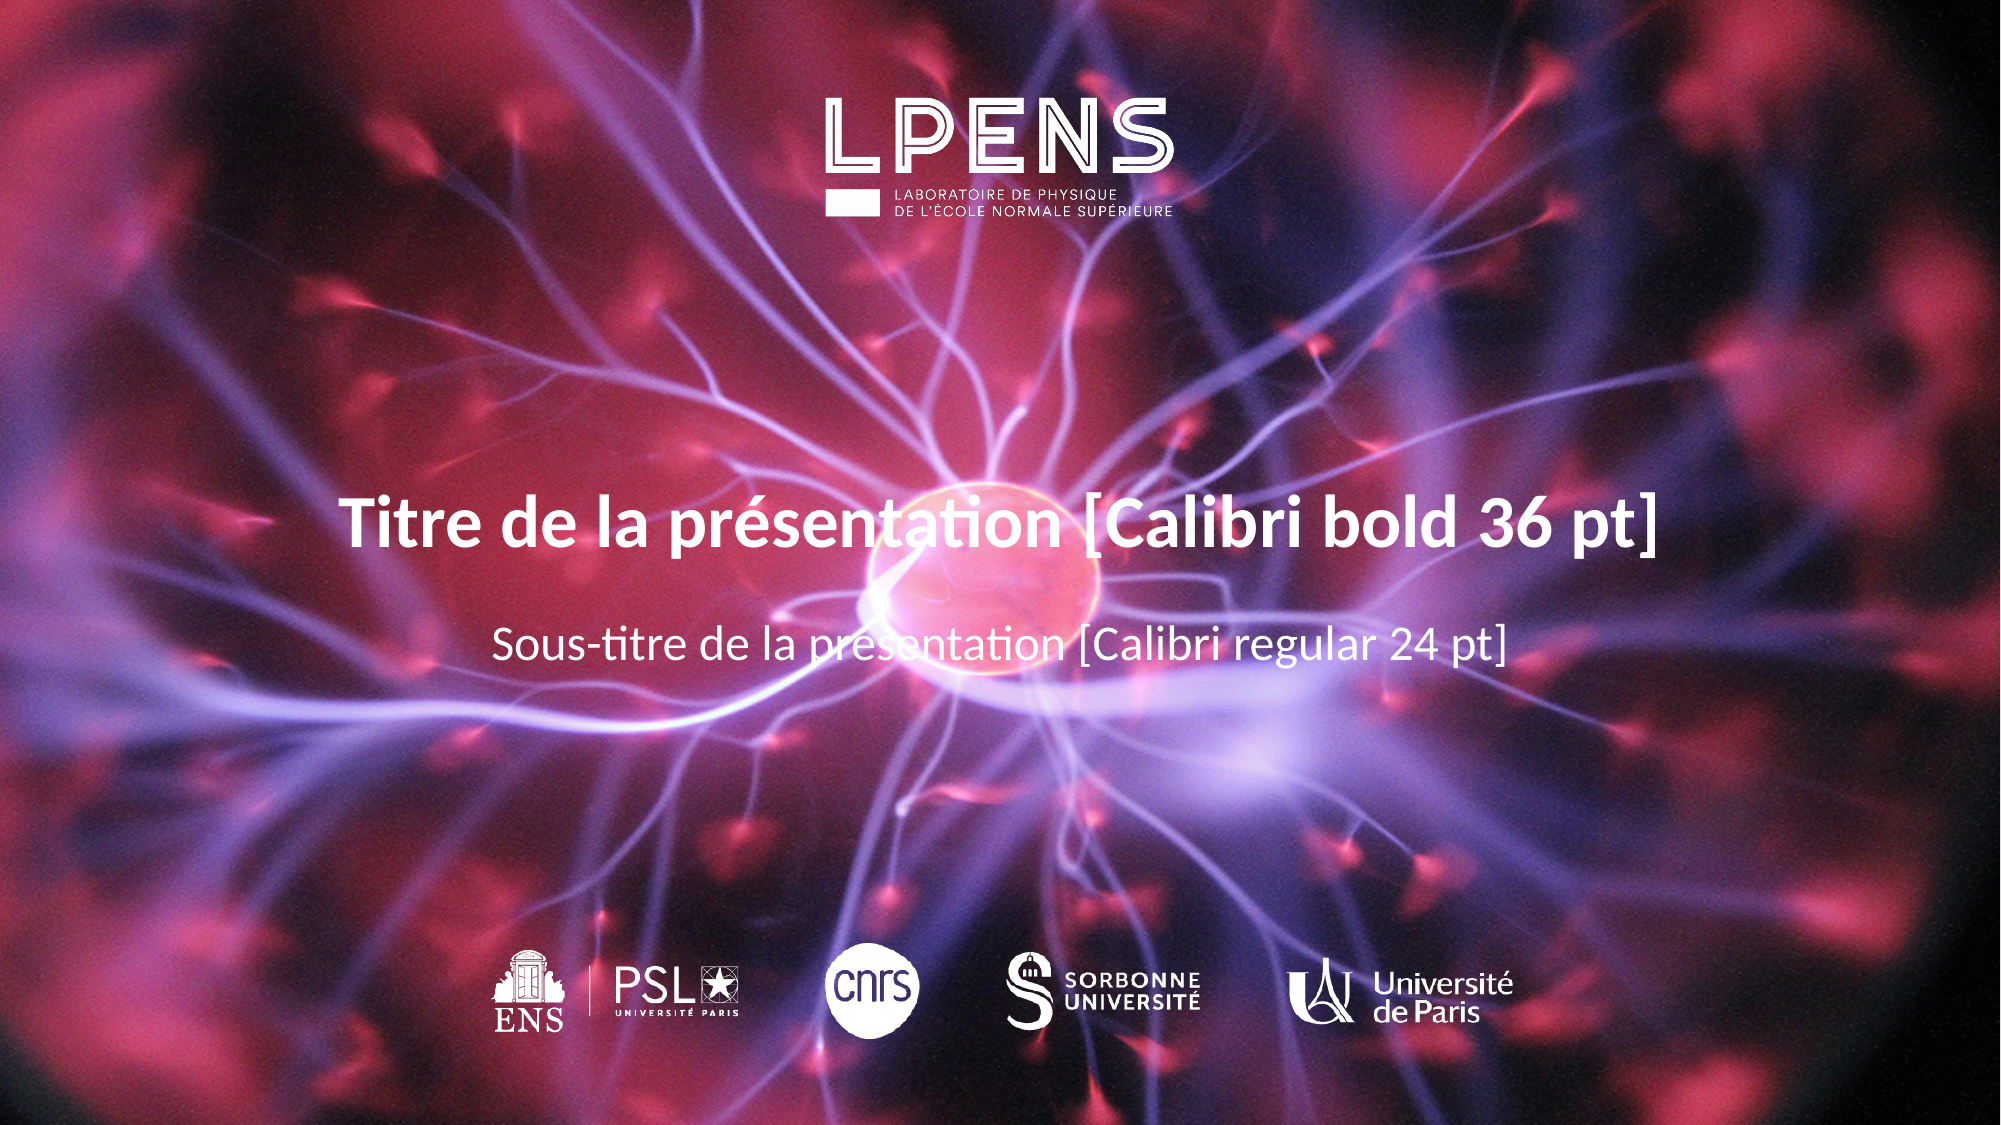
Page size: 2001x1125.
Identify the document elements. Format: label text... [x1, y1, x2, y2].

text_box Titre de la présentation [Calibri bold 36 pt] Sous-titre de la présentation [Calibri regular 24 pt] [177, 381, 1823, 773]
picture [0, 0, 2001, 1125]
